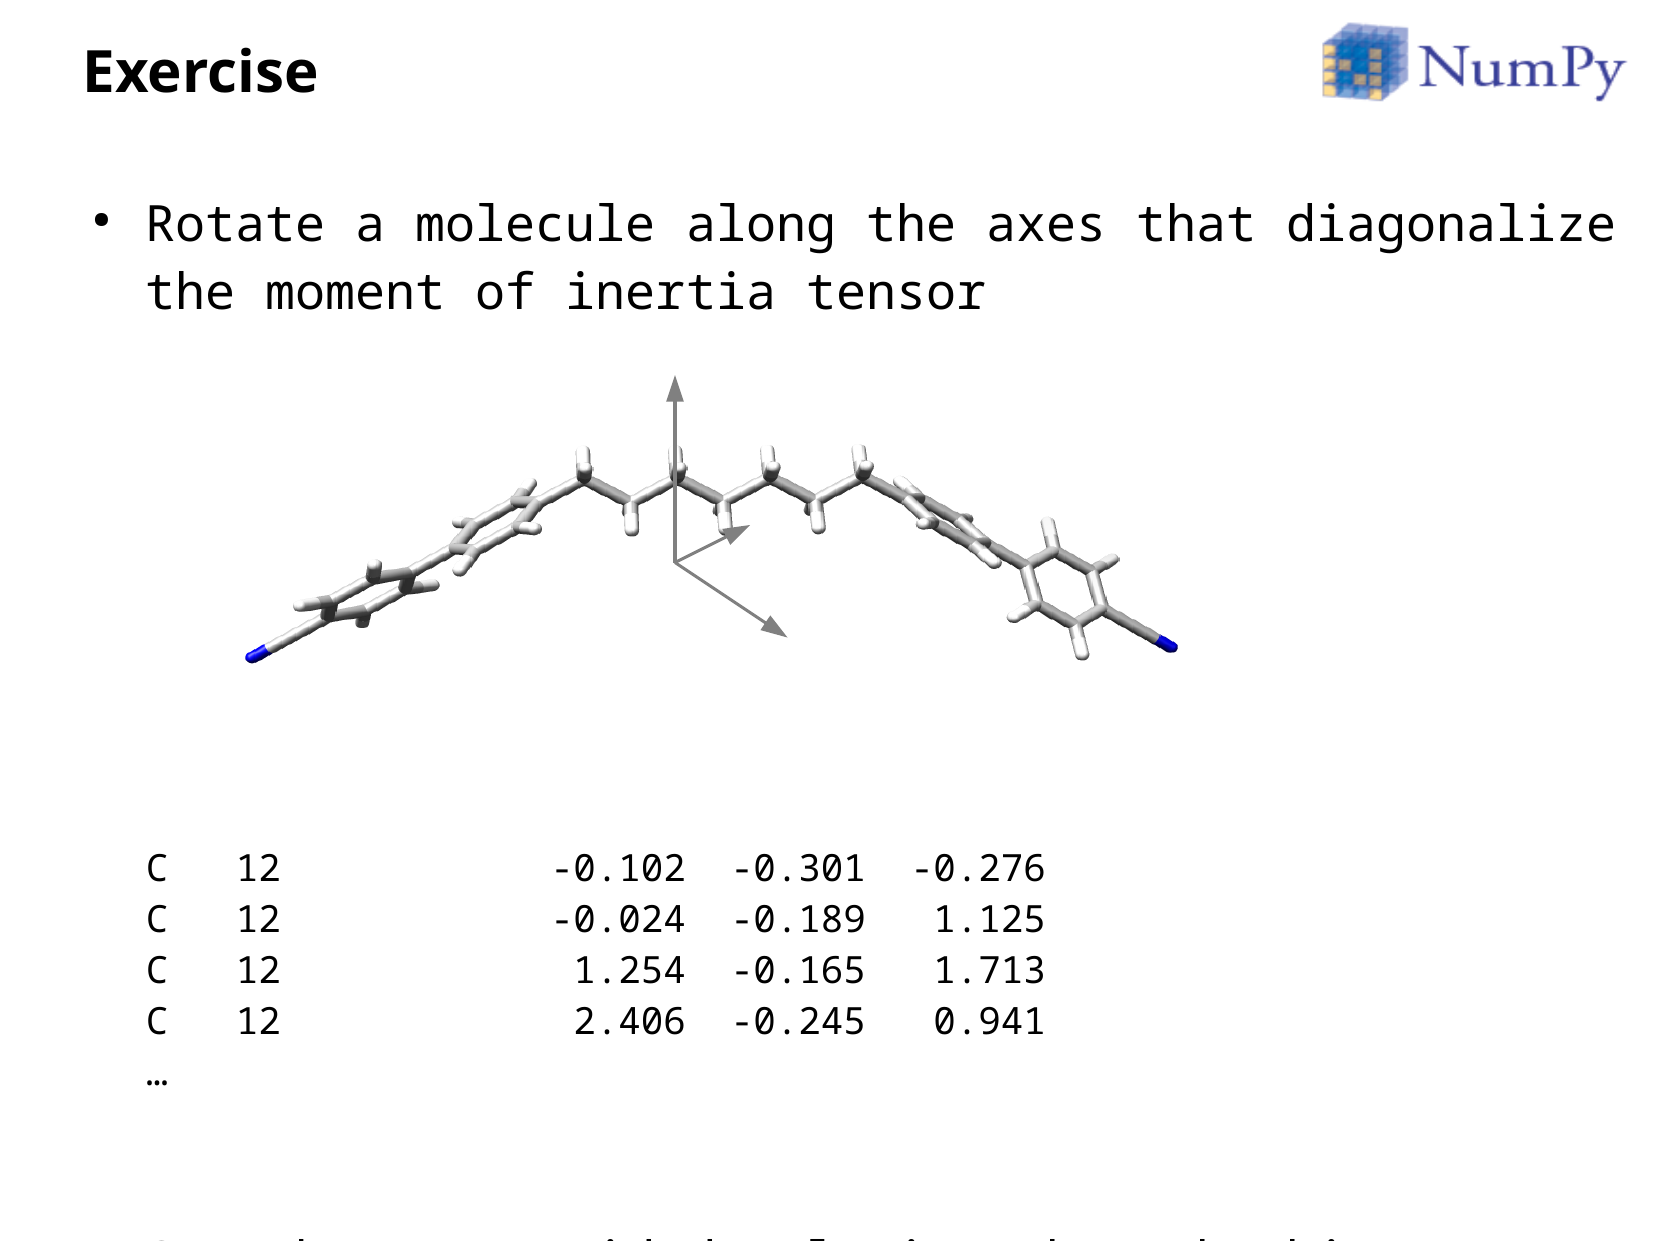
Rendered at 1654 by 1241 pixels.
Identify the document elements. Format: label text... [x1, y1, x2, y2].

picture [229, 412, 1201, 686]
title Exercise [82, 15, 1571, 125]
list Rotate a molecule along the axes that diagonalize the moment of inertia tensor C 12 -0.102 -0.301 -0.276 C 12 -0.024 -0.189 1.125 C 12 1.254 -0.165 1.713 C 12 2.406 -0.245 0.941 … Step by step guided solution through this course [75, 187, 1618, 1201]
picture [1302, 13, 1635, 113]
